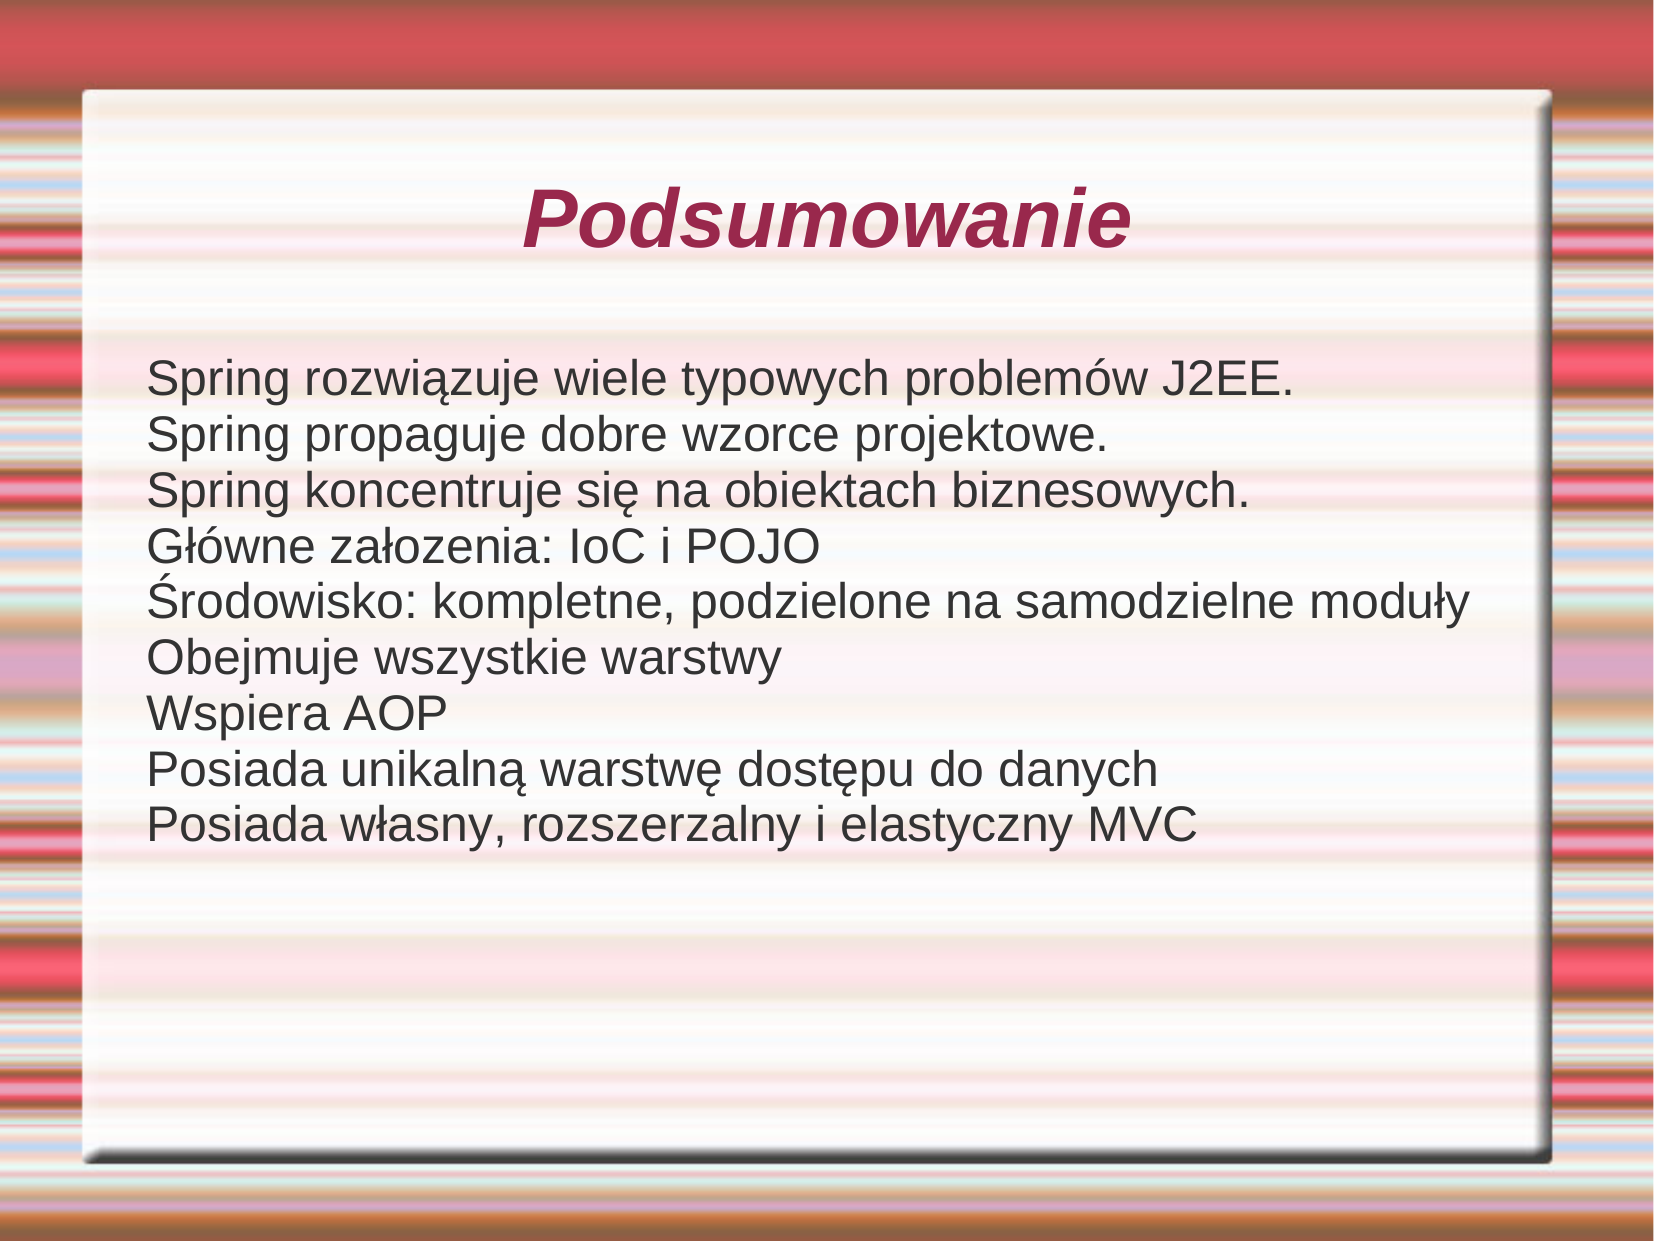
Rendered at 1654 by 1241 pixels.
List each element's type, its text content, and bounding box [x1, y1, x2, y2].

title Podsumowanie [121, 114, 1534, 322]
list Spring rozwiązuje wiele typowych problemów J2EE. Spring propaguje dobre wzorce projektowe. Spring koncentruje się na obiektach biznesowych. Główne załozenia: IoC i POJO Środowisko: kompletne, podzielone na samodzielne moduły Obejmuje wszystkie warstwy Wspiera AOP Posiada unikalną warstwę dostępu do danych Posiada własny, rozszerzalny i elastyczny MVC [134, 350, 1516, 1133]
picture [0, 0, 1654, 1241]
